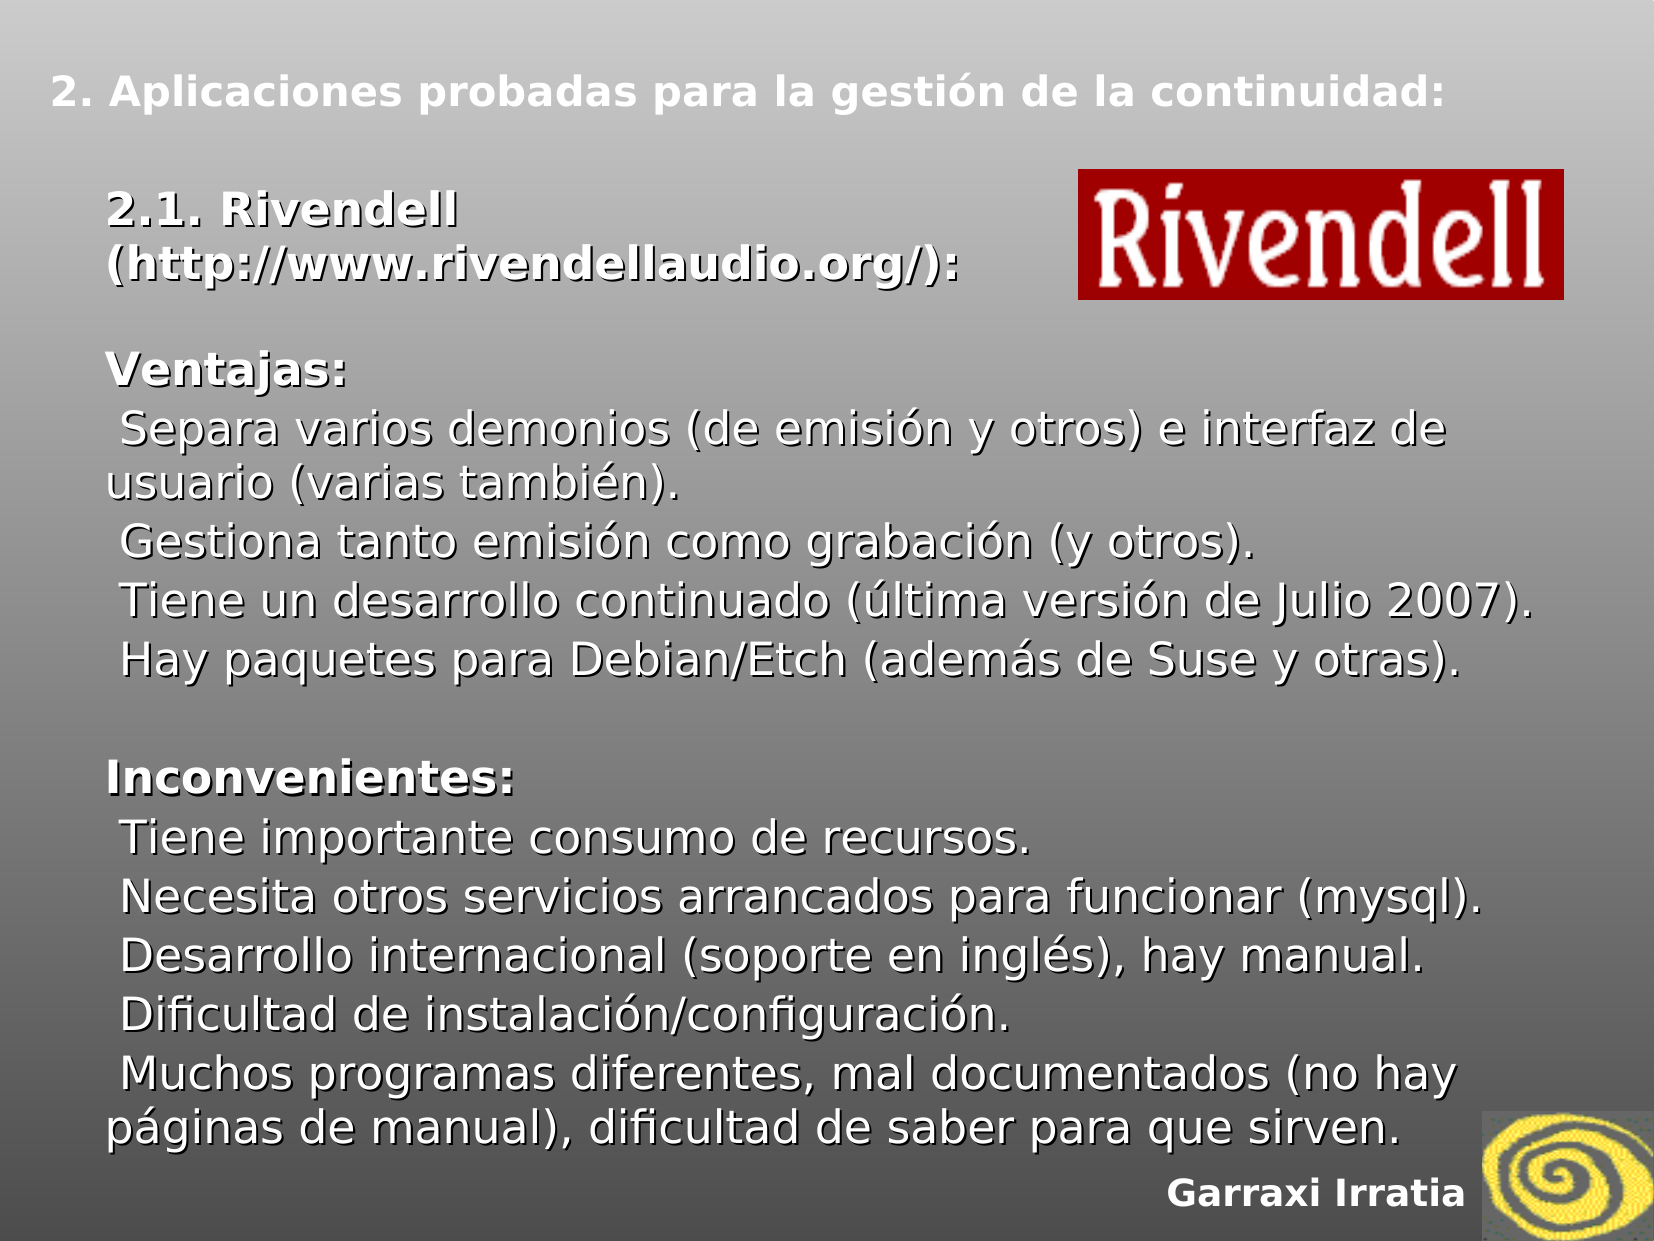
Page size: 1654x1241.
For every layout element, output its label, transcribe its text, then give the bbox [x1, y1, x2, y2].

text_box 2.1. Rivendell (http://www.rivendellaudio.org/): Ventajas: Separa varios demonios (de emisión y otros) e interfaz de usuario (varias también). Gestiona tanto emisión como grabación (y otros). Tiene un desarrollo continuado (última versión de Julio 2007). Hay paquetes para Debian/Etch (además de Suse y otras). Inconvenientes: Tiene importante consumo de recursos. Necesita otros servicios arrancados para funcionar (mysql). Desarrollo internacional (soporte en inglés), hay manual. Dificultad de instalación/configuración. Muchos programas diferentes, mal documentados (no hay páginas de manual), dificultad de saber para que sirven. [89, 175, 1569, 1162]
text_box 2. Aplicaciones probadas para la gestión de la continuidad: [34, 60, 1595, 125]
picture [1078, 169, 1564, 300]
picture [1482, 1111, 1654, 1241]
